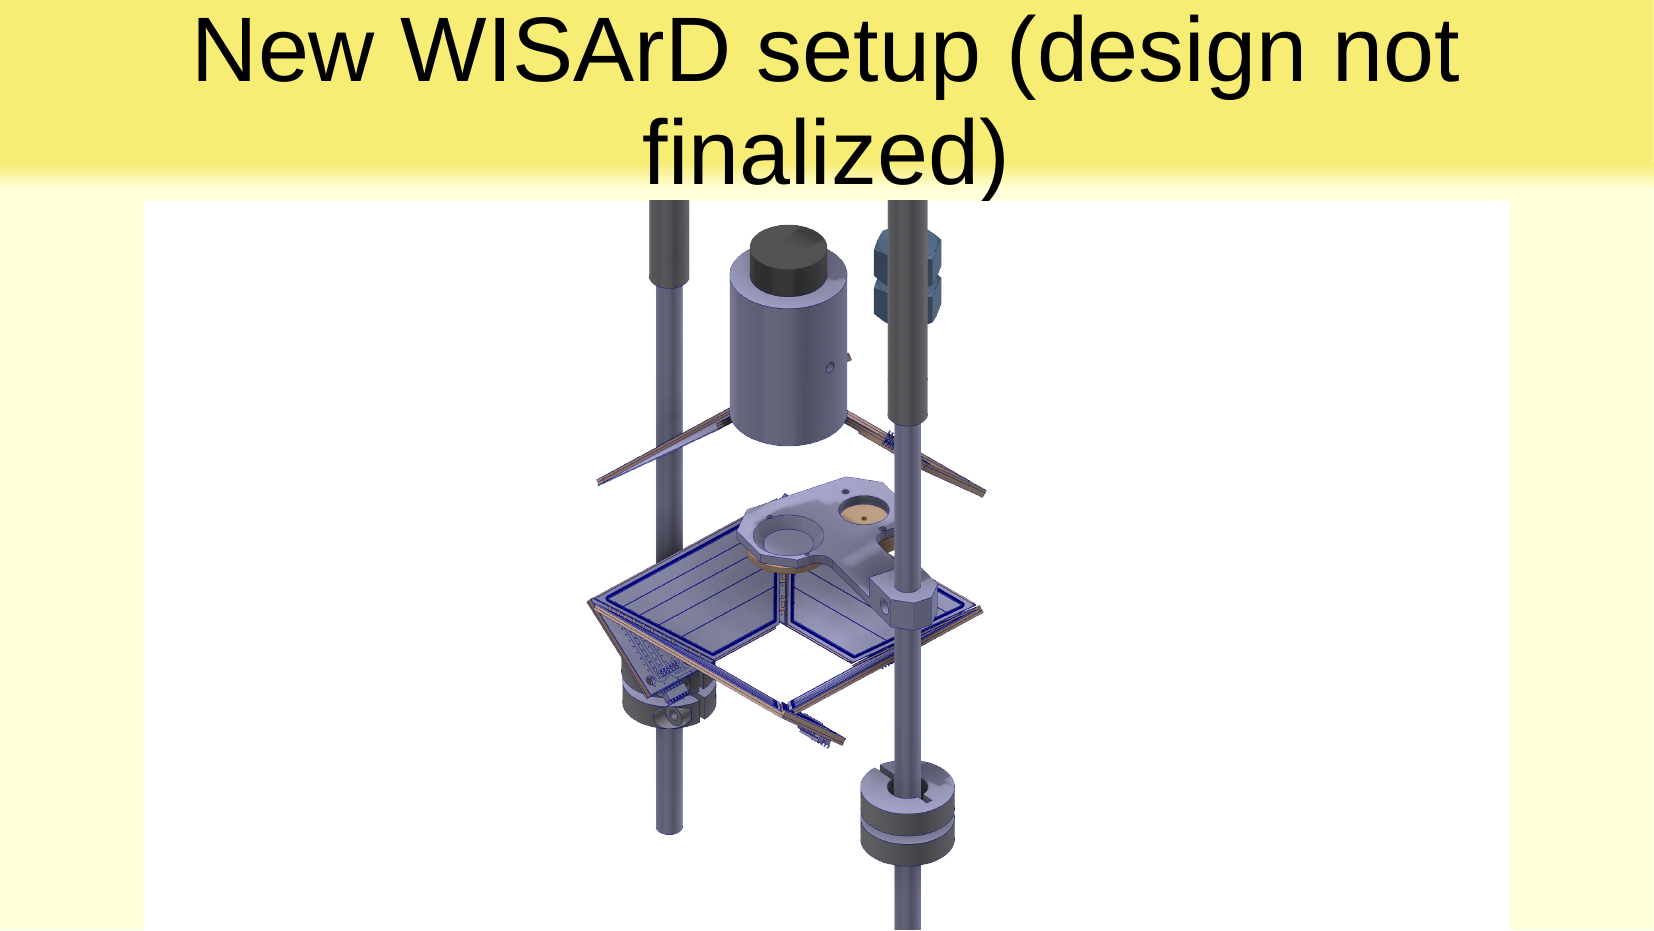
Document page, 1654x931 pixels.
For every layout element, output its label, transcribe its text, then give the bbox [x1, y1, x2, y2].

title New WISArD setup (design not finalized) [82, 0, 1571, 204]
picture [143, 200, 1510, 930]
